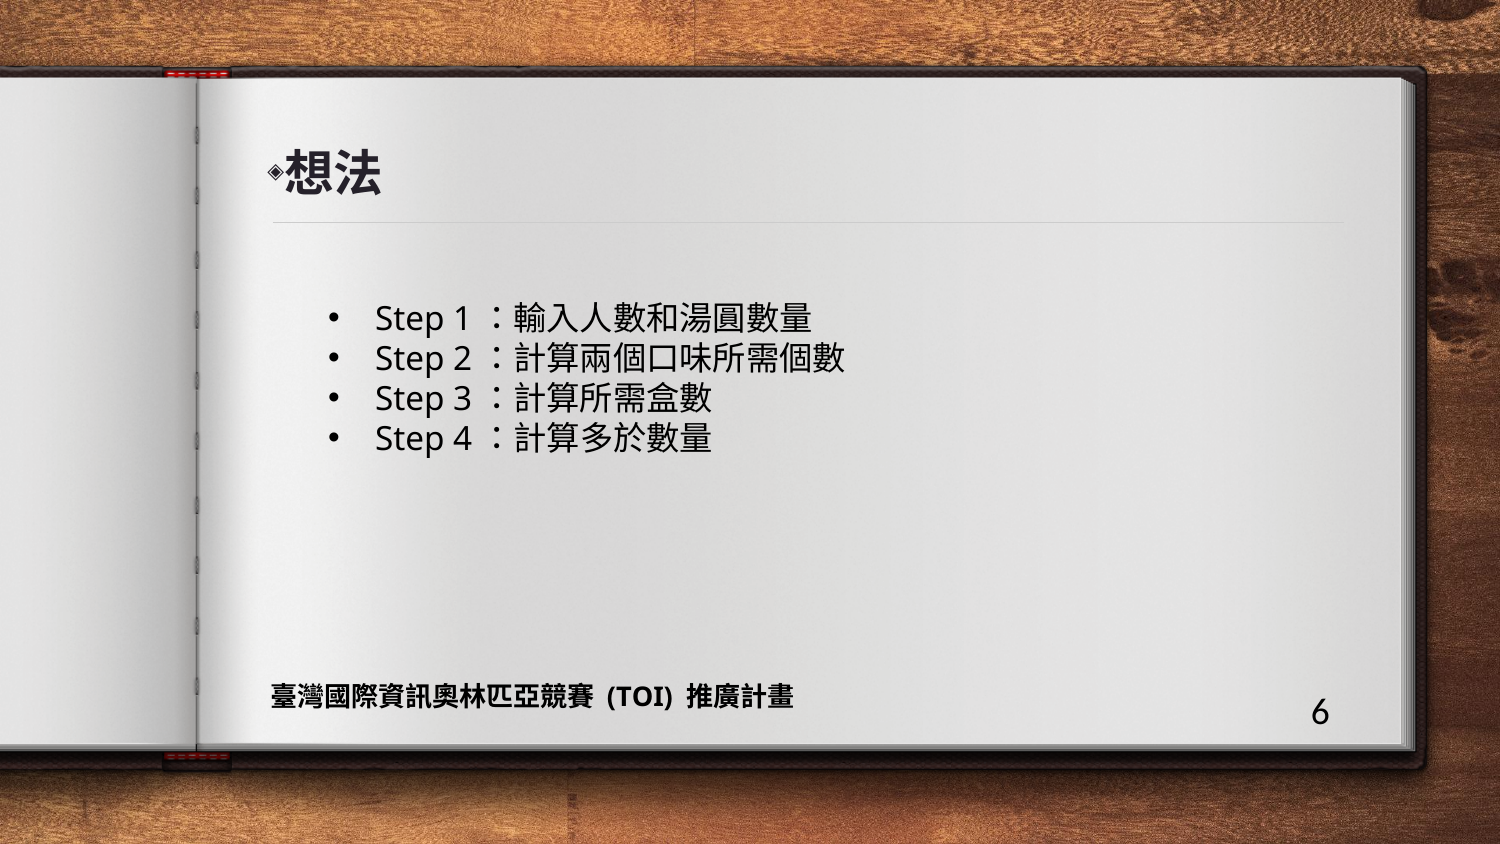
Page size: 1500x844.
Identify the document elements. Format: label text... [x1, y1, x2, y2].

text_box Step 1：輸入人數和湯圓數量 Step 2：計算兩個口味所需個數 Step 3：計算所需盒數 Step 4：計算多於數量 [313, 289, 1254, 467]
text_box 6 [1295, 672, 1386, 737]
list 想法 [252, 126, 1194, 216]
